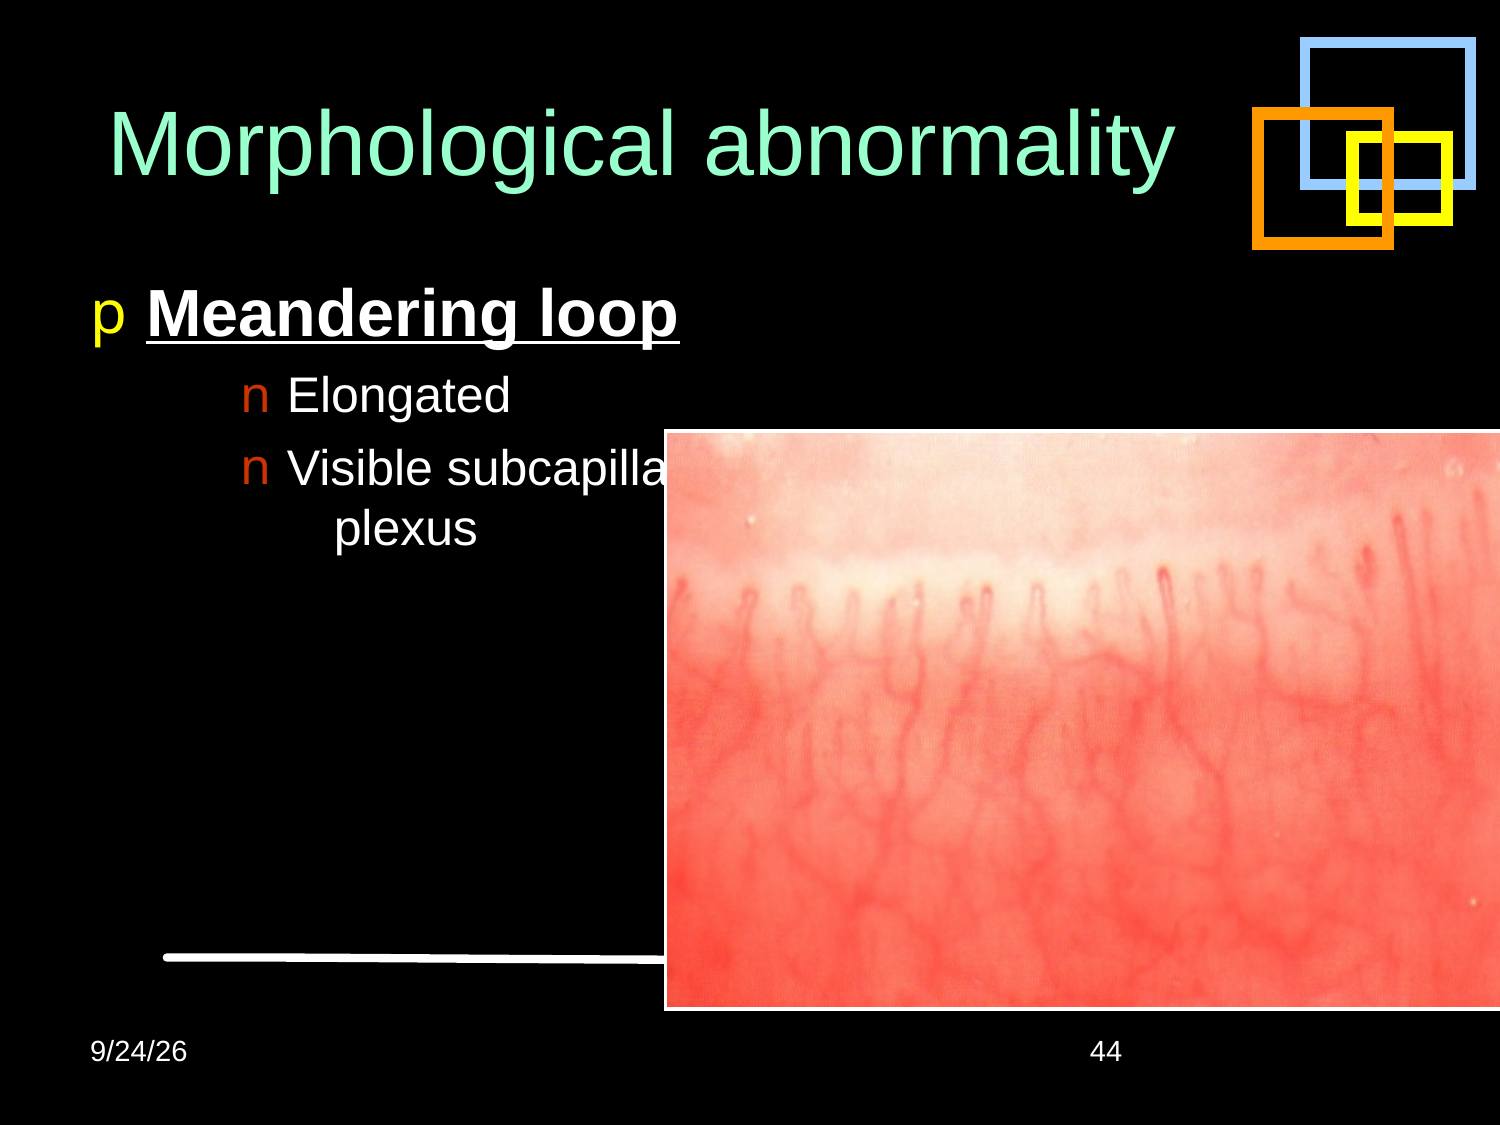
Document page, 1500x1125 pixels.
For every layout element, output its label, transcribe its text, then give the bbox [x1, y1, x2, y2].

title Morphological abnormality [75, 45, 1211, 233]
text_box [75, 1024, 426, 1103]
list Meandering loop Elongated Visible subcapillary plexus [75, 262, 737, 1005]
picture [667, 432, 1500, 1008]
text_box [1074, 1024, 1426, 1103]
